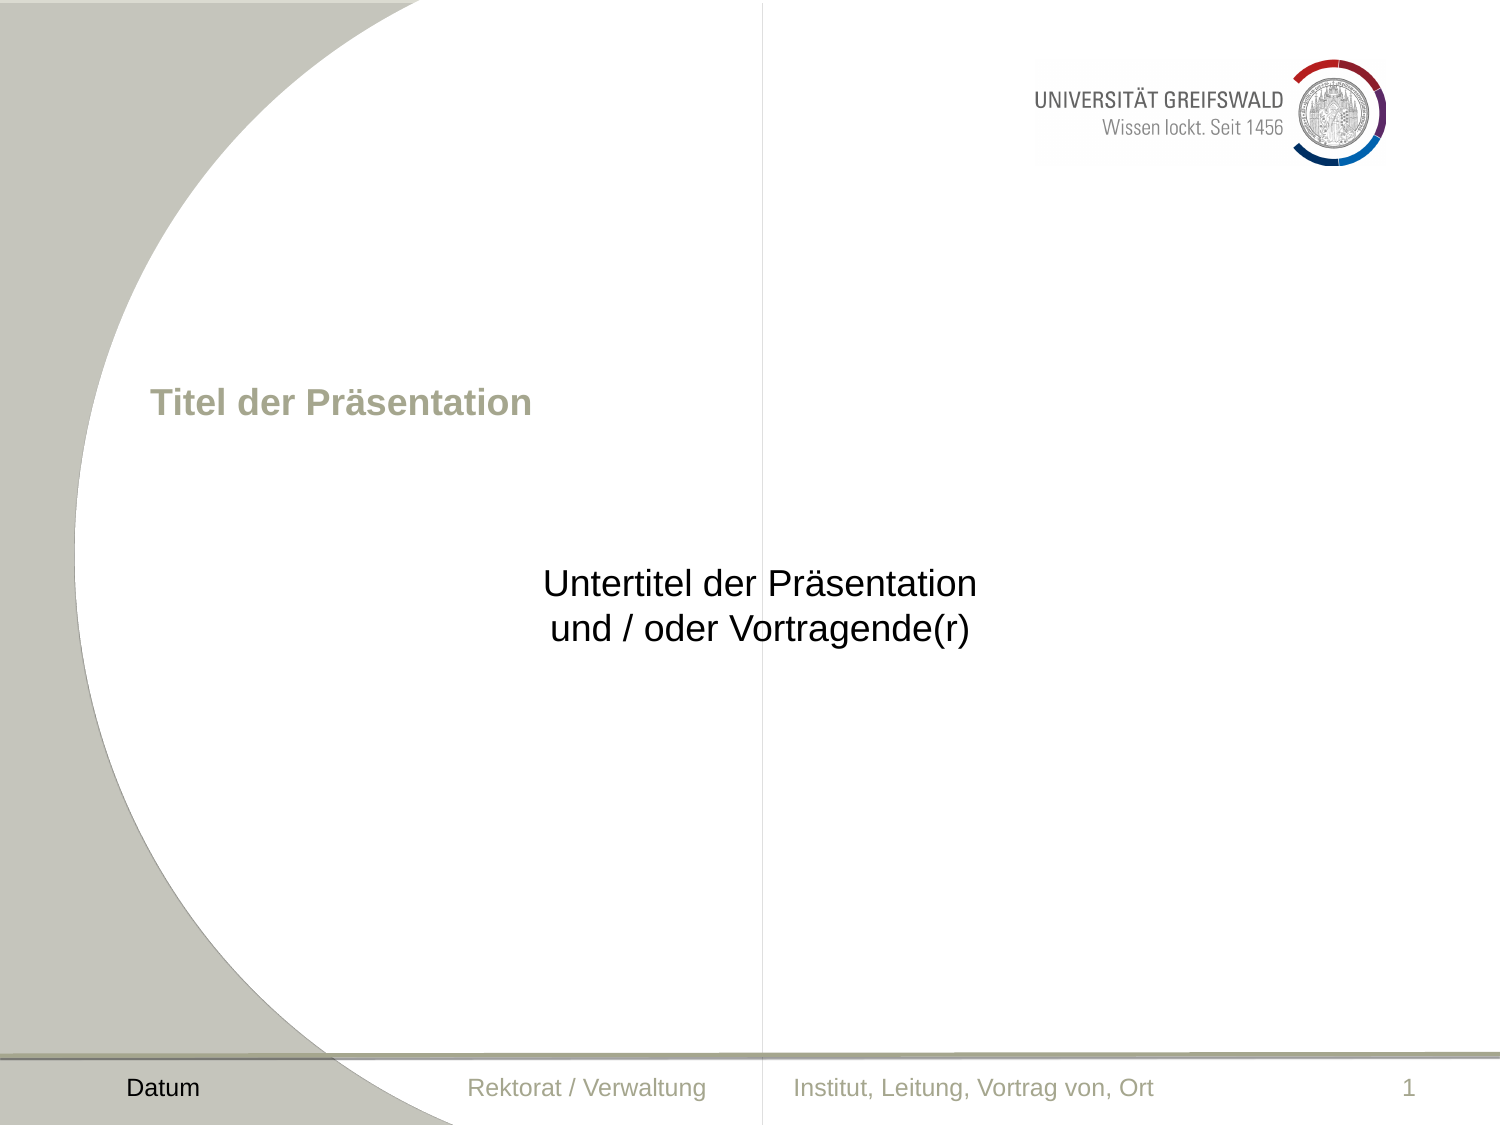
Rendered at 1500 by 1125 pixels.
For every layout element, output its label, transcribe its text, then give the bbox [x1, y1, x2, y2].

subtitle Untertitel der Präsentation und / oder Vortragende(r) [135, 551, 1386, 946]
title Titel der Präsentation [135, 370, 1386, 551]
